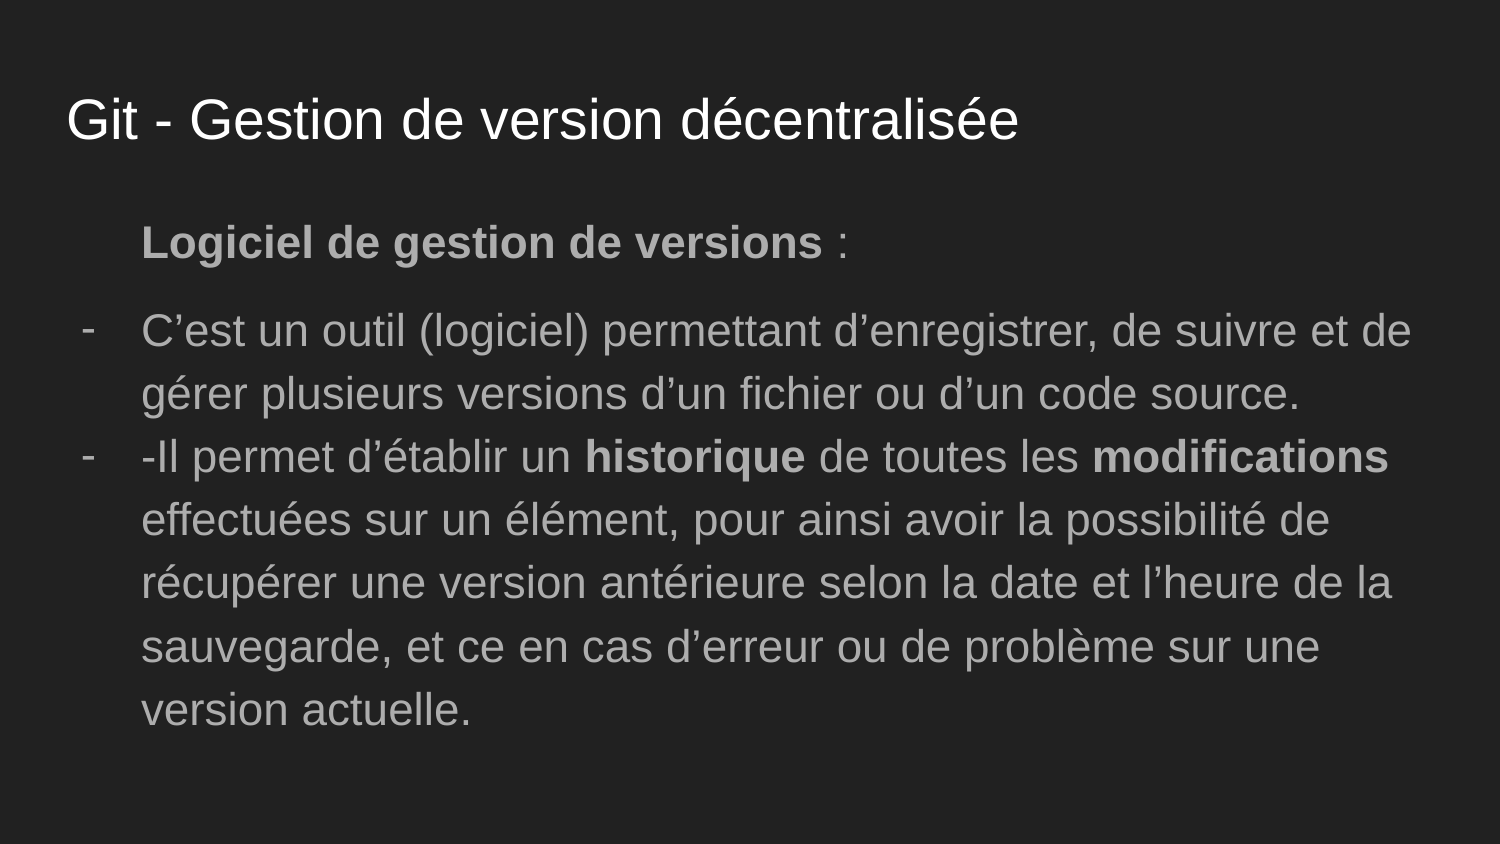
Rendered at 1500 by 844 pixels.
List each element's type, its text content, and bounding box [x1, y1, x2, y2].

title Git - Gestion de version décentralisée [51, 72, 1449, 167]
list Logiciel de gestion de versions : C’est un outil (logiciel) permettant d’enregistrer, de suivre et de gérer plusieurs versions d’un fichier ou d’un code source. -Il permet d’établir un historique de toutes les modifications effectuées sur un élément, pour ainsi avoir la possibilité de récupérer une version antérieure selon la date et l’heure de la sauvegarde, et ce en cas d’erreur ou de problème sur une version actuelle. [51, 189, 1449, 750]
